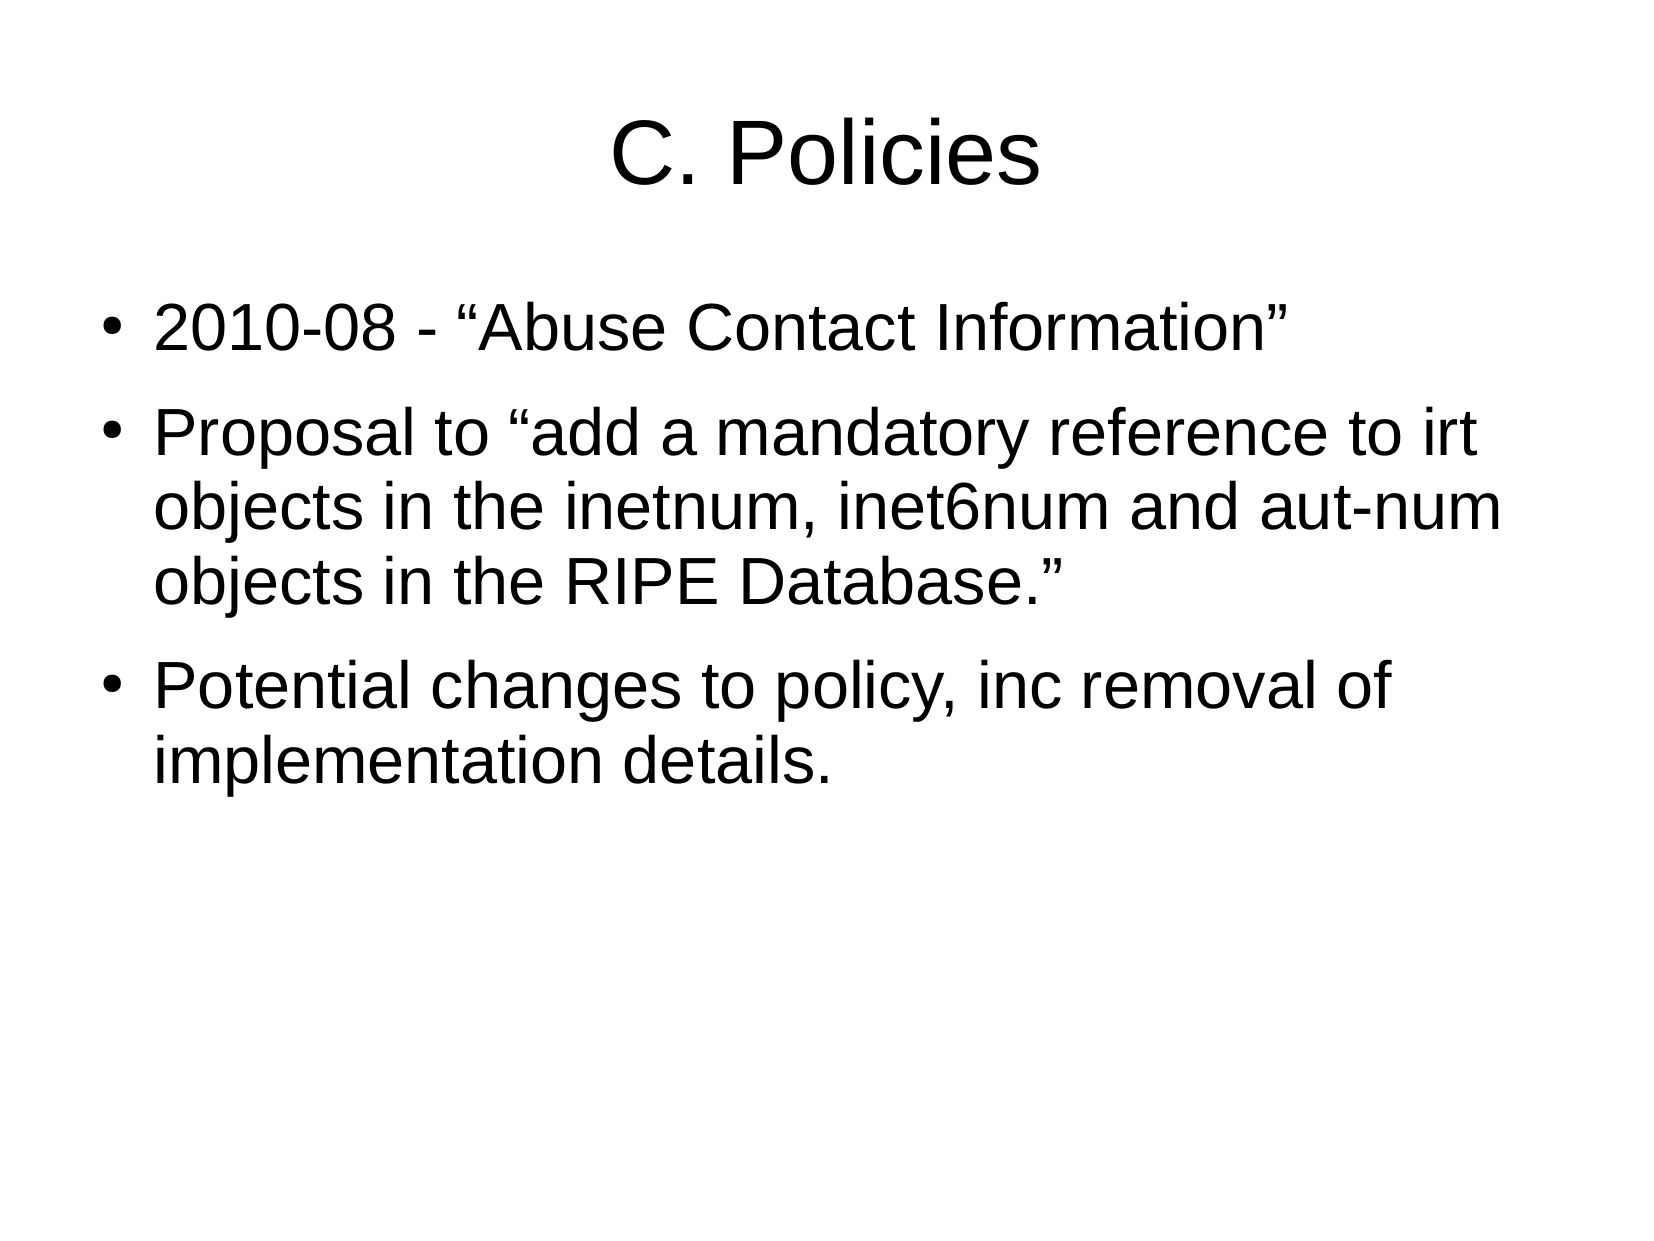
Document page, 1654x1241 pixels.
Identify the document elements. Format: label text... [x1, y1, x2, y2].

list 2010-08 - “Abuse Contact Information” Proposal to “add a mandatory reference to irt objects in the inetnum, inet6num and aut-num objects in the RIPE Database.” Potential changes to policy, inc removal of implementation details. [82, 290, 1571, 1094]
title C. Policies [82, 56, 1571, 250]
